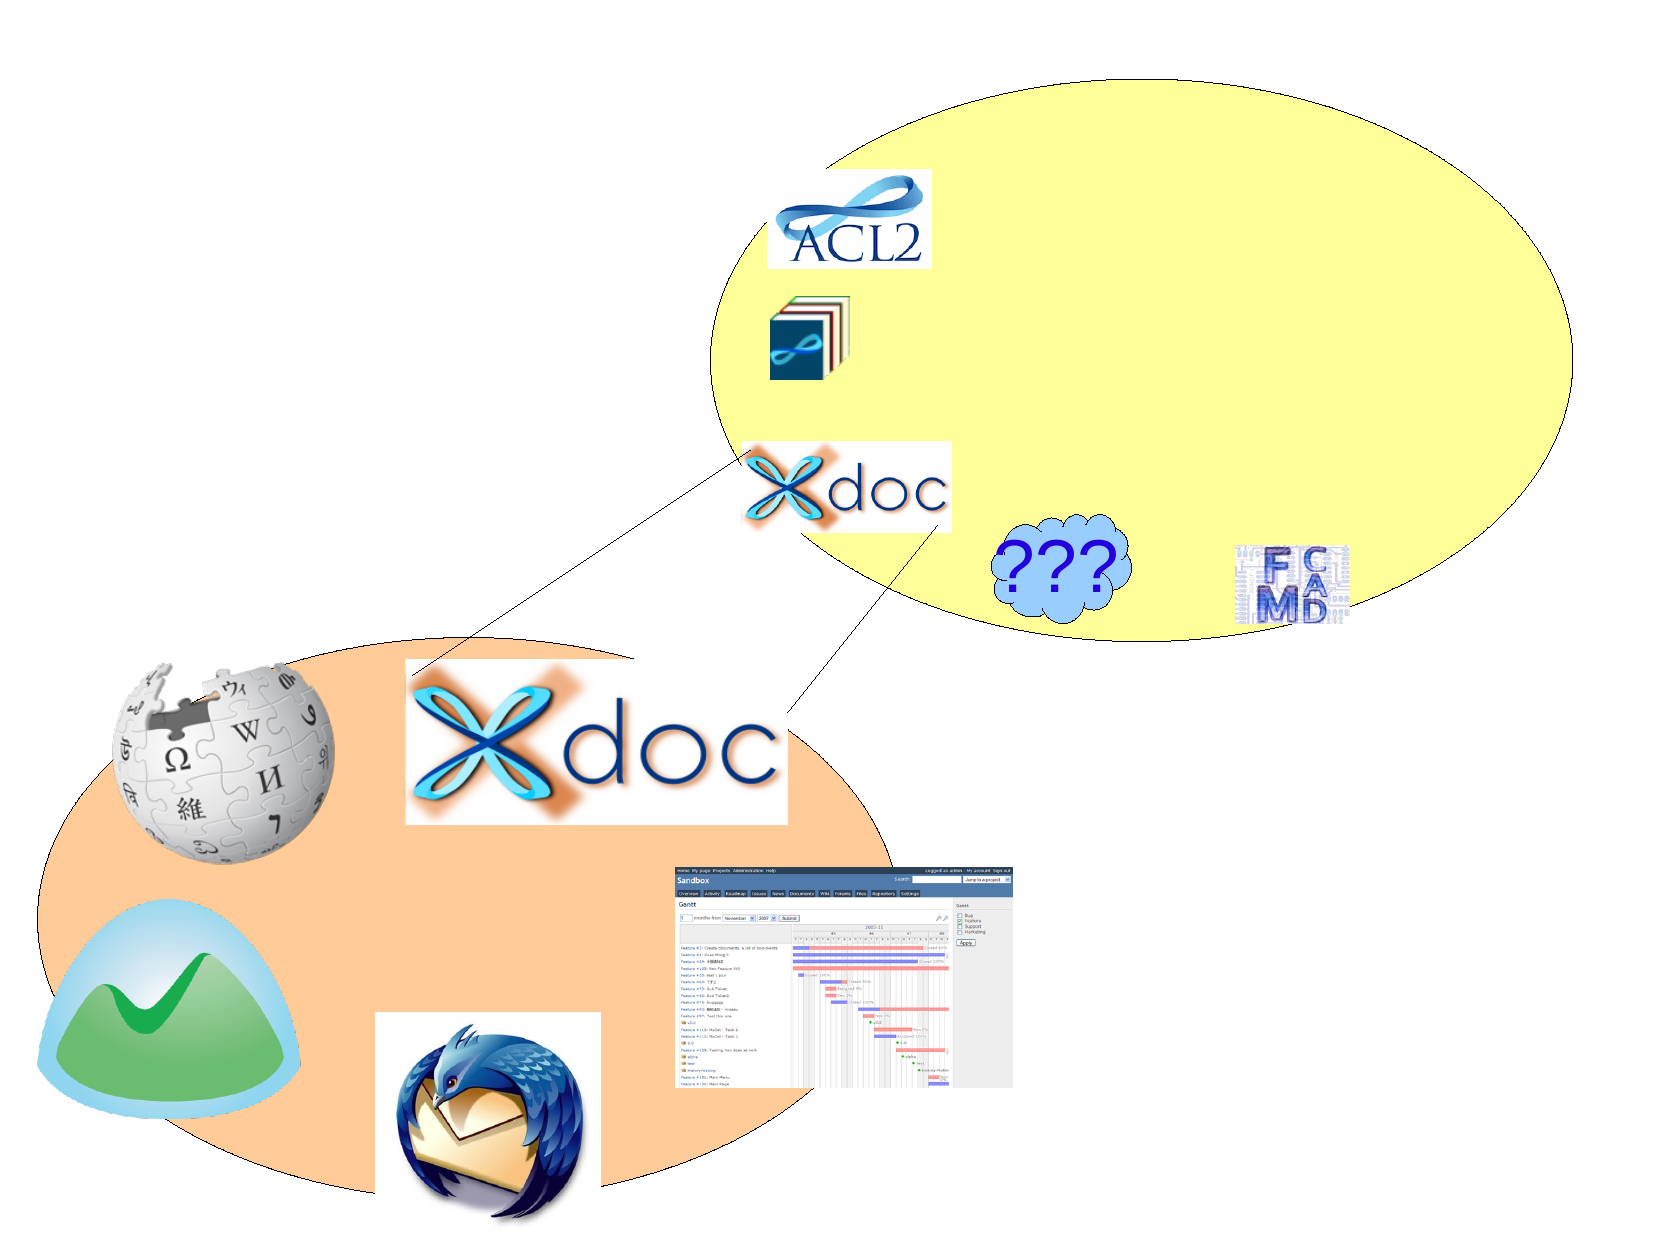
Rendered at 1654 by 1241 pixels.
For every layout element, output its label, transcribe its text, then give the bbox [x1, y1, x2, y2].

picture [770, 296, 850, 380]
picture [1342, 296, 1573, 424]
picture [959, 43, 1238, 281]
picture [1151, 448, 1449, 624]
text_box ??? [991, 514, 1132, 624]
picture [37, 899, 301, 1119]
picture [675, 867, 1013, 1088]
picture [740, 441, 952, 533]
picture [403, 659, 788, 826]
text_box [38, 637, 893, 1194]
picture [1299, 80, 1453, 261]
picture [767, 169, 932, 269]
picture [108, 637, 338, 867]
picture [375, 1012, 601, 1238]
text_box [710, 86, 1562, 642]
